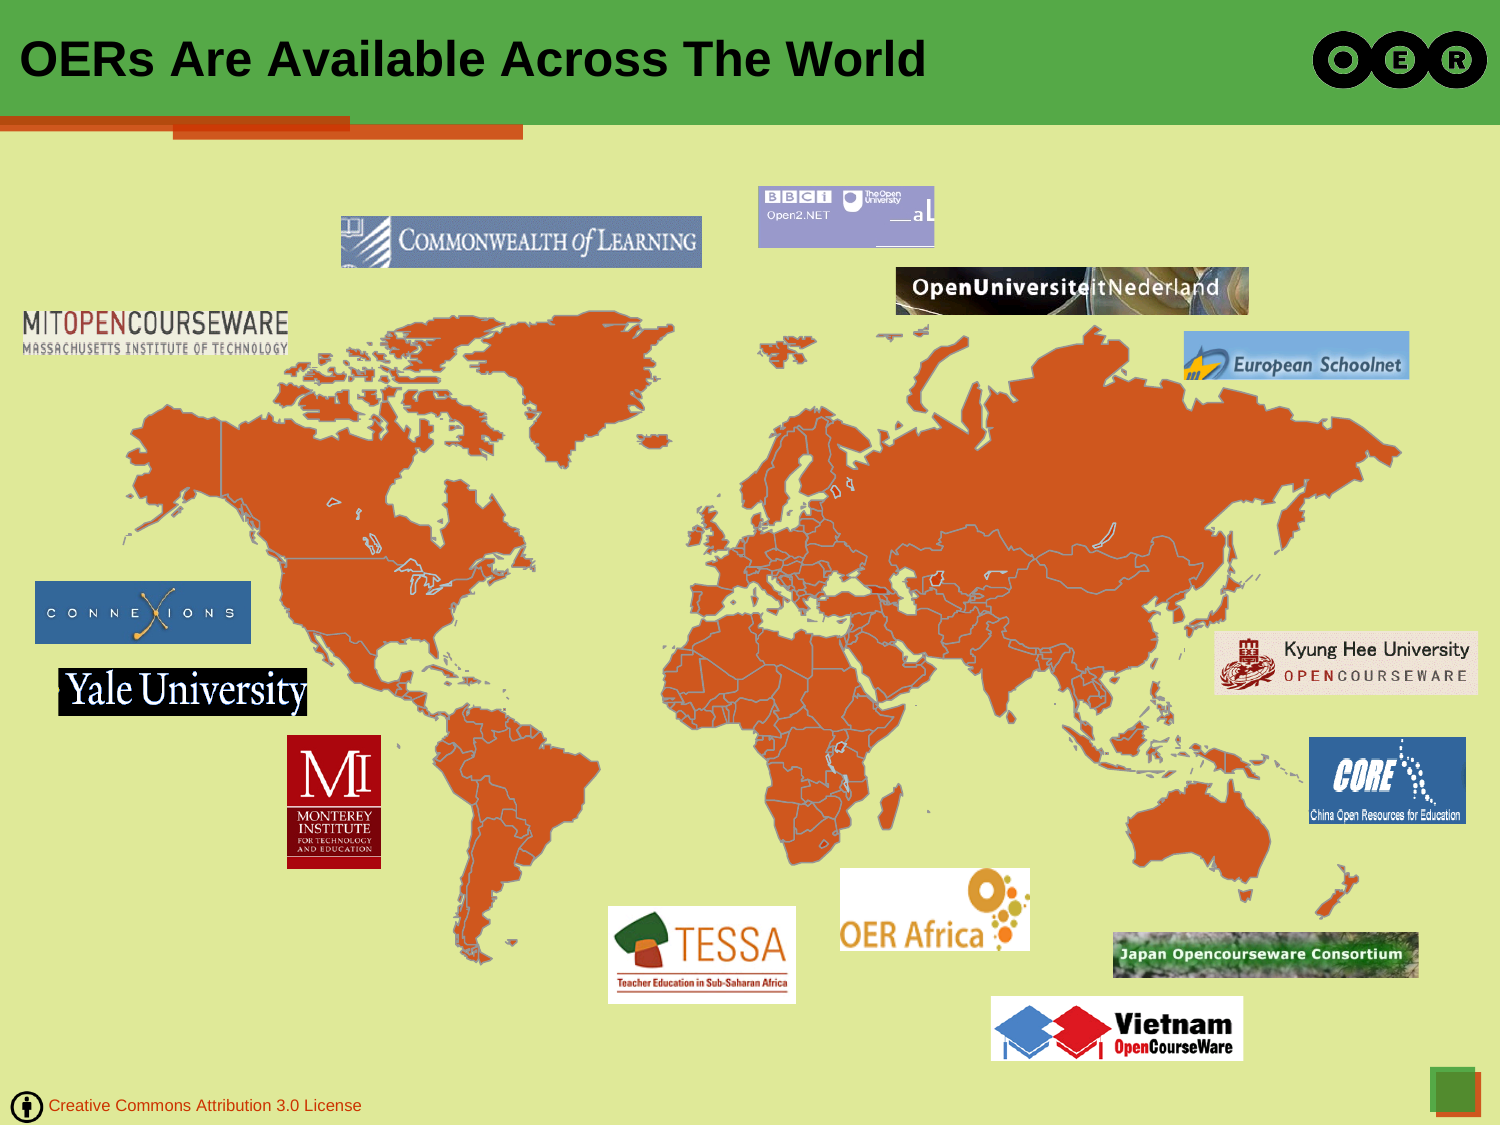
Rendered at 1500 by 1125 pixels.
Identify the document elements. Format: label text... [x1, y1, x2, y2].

text_box [837, 619, 847, 624]
picture [895, 267, 1249, 315]
text_box [1245, 575, 1253, 582]
text_box [303, 367, 347, 386]
text_box [273, 383, 365, 422]
text_box [505, 939, 517, 947]
picture [7, 1088, 46, 1125]
text_box [458, 677, 481, 686]
picture [1214, 631, 1479, 695]
text_box [1221, 531, 1242, 595]
picture [341, 216, 702, 268]
picture [758, 186, 935, 248]
text_box [357, 390, 381, 406]
text_box [250, 531, 258, 545]
text_box [1189, 743, 1260, 780]
picture [608, 906, 796, 1004]
text_box [1110, 721, 1149, 757]
text_box [1157, 702, 1174, 726]
text_box [1238, 889, 1253, 903]
picture [1183, 331, 1410, 380]
text_box [318, 353, 333, 366]
text_box [444, 681, 452, 686]
picture [990, 996, 1244, 1061]
text_box OERs Are Available Across The World [4, 25, 1293, 95]
text_box [913, 324, 929, 337]
text_box [1139, 706, 1149, 717]
picture [1113, 932, 1419, 978]
text_box [378, 365, 441, 384]
text_box [876, 334, 903, 342]
text_box [449, 425, 462, 431]
text_box [348, 367, 375, 382]
text_box [1146, 737, 1169, 763]
picture [23, 311, 288, 355]
text_box [1274, 760, 1280, 768]
text_box [1110, 677, 1120, 684]
text_box [1126, 779, 1271, 884]
text_box [1162, 771, 1176, 778]
text_box [284, 362, 311, 377]
text_box [171, 506, 183, 517]
picture [840, 868, 1030, 951]
text_box [751, 587, 759, 607]
picture [58, 668, 308, 716]
text_box [878, 783, 903, 830]
text_box [1150, 658, 1158, 670]
text_box [637, 434, 672, 449]
text_box [1249, 754, 1269, 765]
text_box [1315, 864, 1359, 919]
text_box [895, 421, 903, 430]
text_box [1184, 594, 1228, 638]
picture [1306, 31, 1494, 94]
text_box [1150, 681, 1165, 701]
text_box [343, 360, 350, 366]
text_box [378, 376, 390, 384]
text_box [126, 385, 601, 965]
text_box [1175, 735, 1181, 747]
text_box [346, 347, 371, 361]
picture [287, 735, 381, 869]
text_box [126, 493, 134, 499]
text_box [760, 336, 817, 369]
picture [35, 581, 251, 644]
text_box [661, 325, 1402, 865]
text_box [446, 652, 452, 661]
picture [1309, 737, 1466, 824]
text_box [401, 390, 505, 460]
text_box [422, 664, 459, 678]
text_box [380, 311, 674, 469]
text_box [1178, 752, 1190, 757]
text_box [907, 335, 969, 413]
text_box [372, 351, 390, 363]
